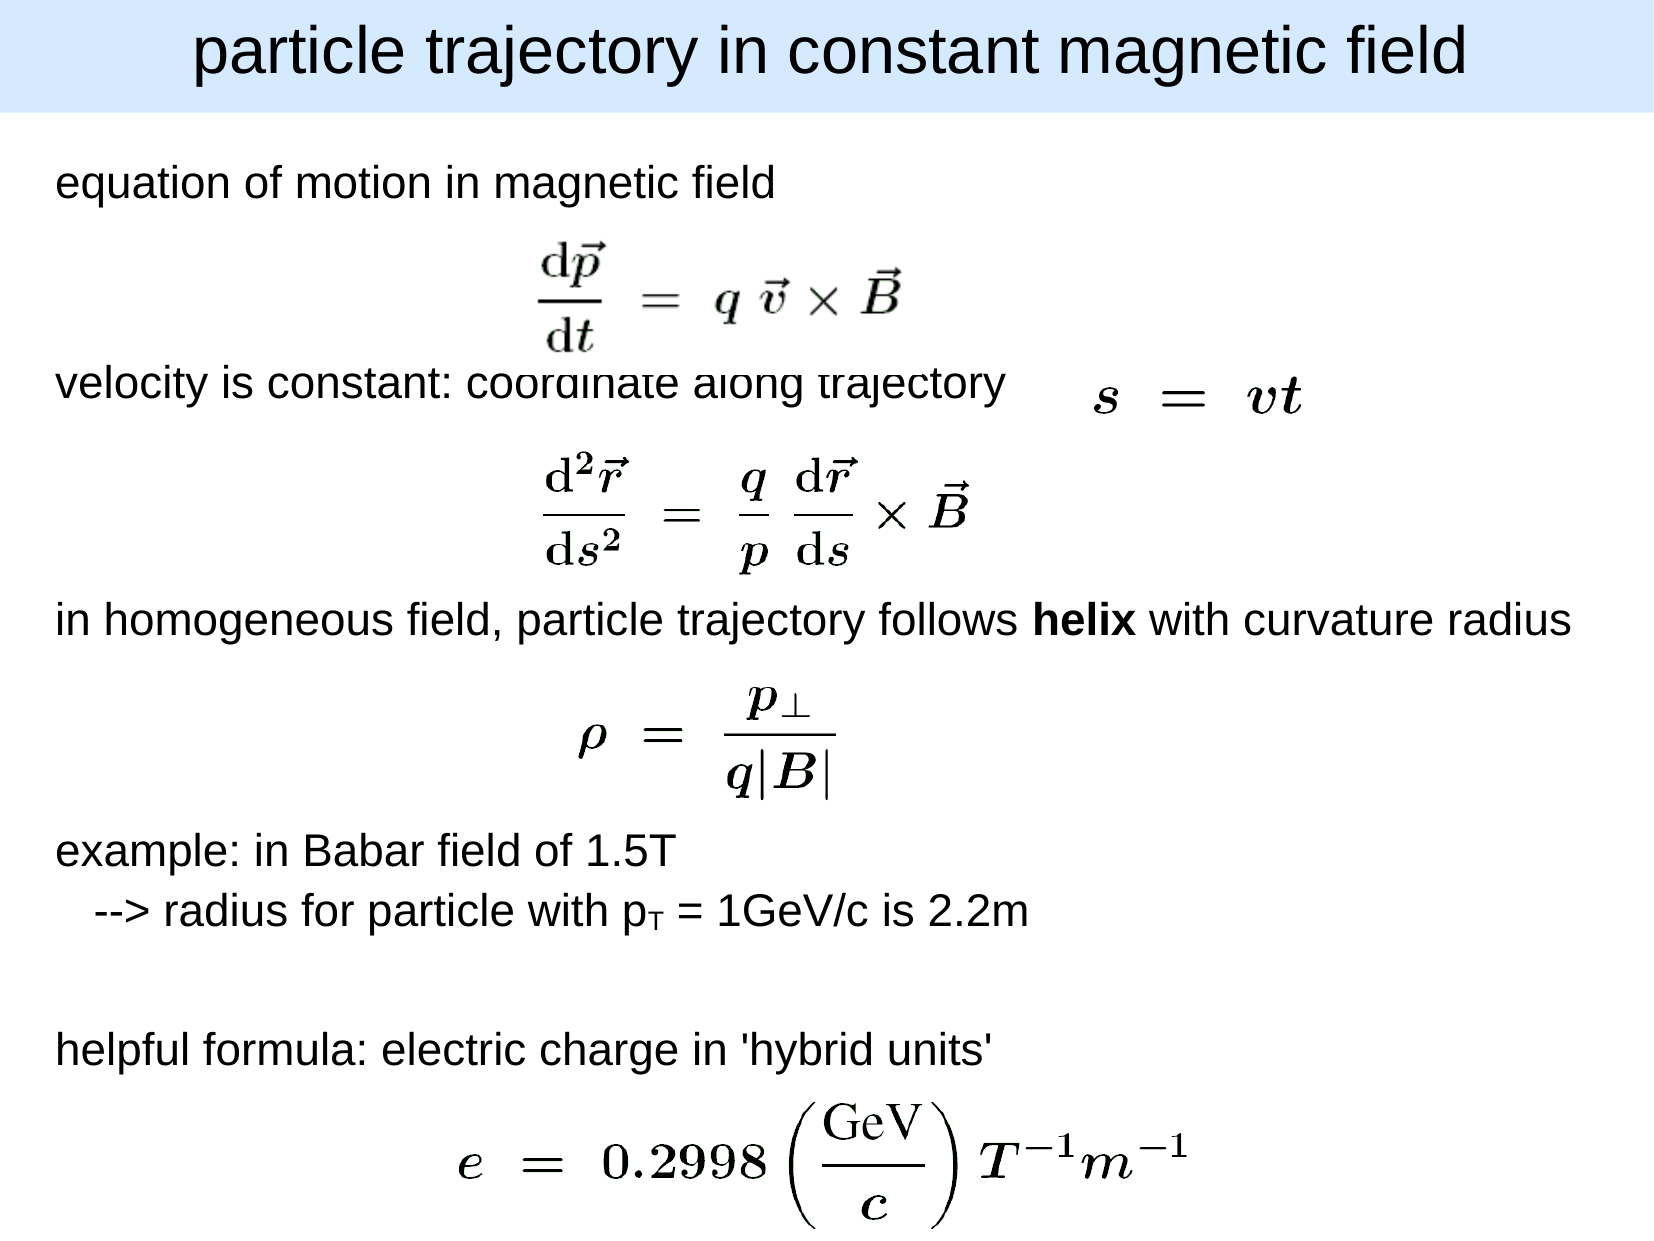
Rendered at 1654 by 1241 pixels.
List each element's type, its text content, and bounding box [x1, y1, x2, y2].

picture [444, 1126, 1195, 1238]
list helpful formula: electric charge in 'hybrid units' [37, 1023, 1613, 1126]
picture [519, 230, 922, 376]
title particle trajectory in constant magnetic field [86, 0, 1576, 100]
list in homogeneous field, particle trajectory follows helix with curvature radius [37, 593, 1651, 695]
list velocity is constant: coordinate along trajectory [37, 357, 1613, 464]
picture [560, 678, 861, 818]
picture [1085, 370, 1311, 427]
list example: in Babar field of 1.5T --> radius for particle with pT = 1GeV/c is 2.2m [37, 825, 1613, 984]
list equation of motion in magnetic field [37, 156, 1613, 263]
picture [527, 440, 978, 580]
